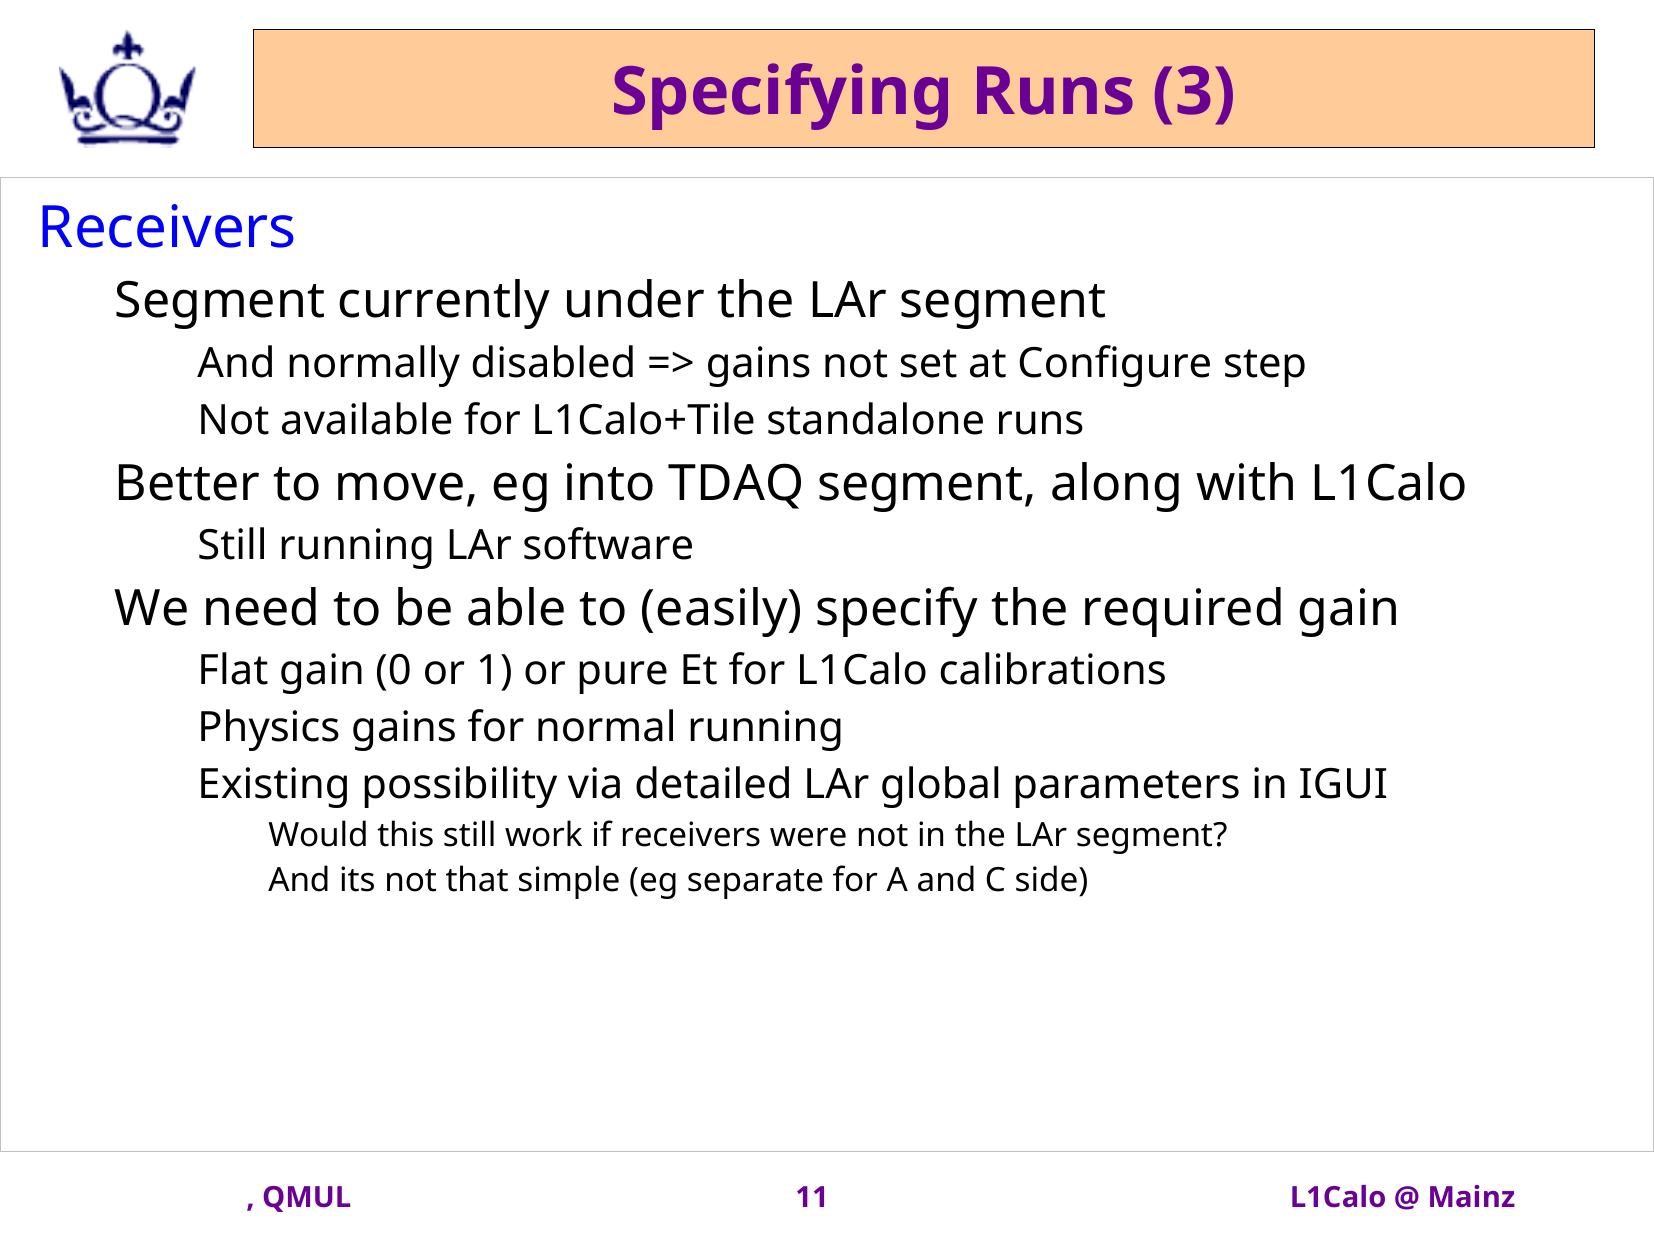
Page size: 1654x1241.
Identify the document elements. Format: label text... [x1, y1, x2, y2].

title Specifying Runs (3) [253, 29, 1595, 148]
list Receivers Segment currently under the LAr segment And normally disabled => gains not set at Configure step Not available for L1Calo+Tile standalone runs Better to move, eg into TDAQ segment, along with L1Calo Still running LAr software We need to be able to (easily) specify the required gain Flat gain (0 or 1) or pure Et for L1Calo calibrations Physics gains for normal running Existing possibility via detailed LAr global parameters in IGUI Would this still work if receivers were not in the LAr segment? And its not that simple (eg separate for A and C side) [20, 185, 1632, 1152]
picture [59, 29, 200, 148]
